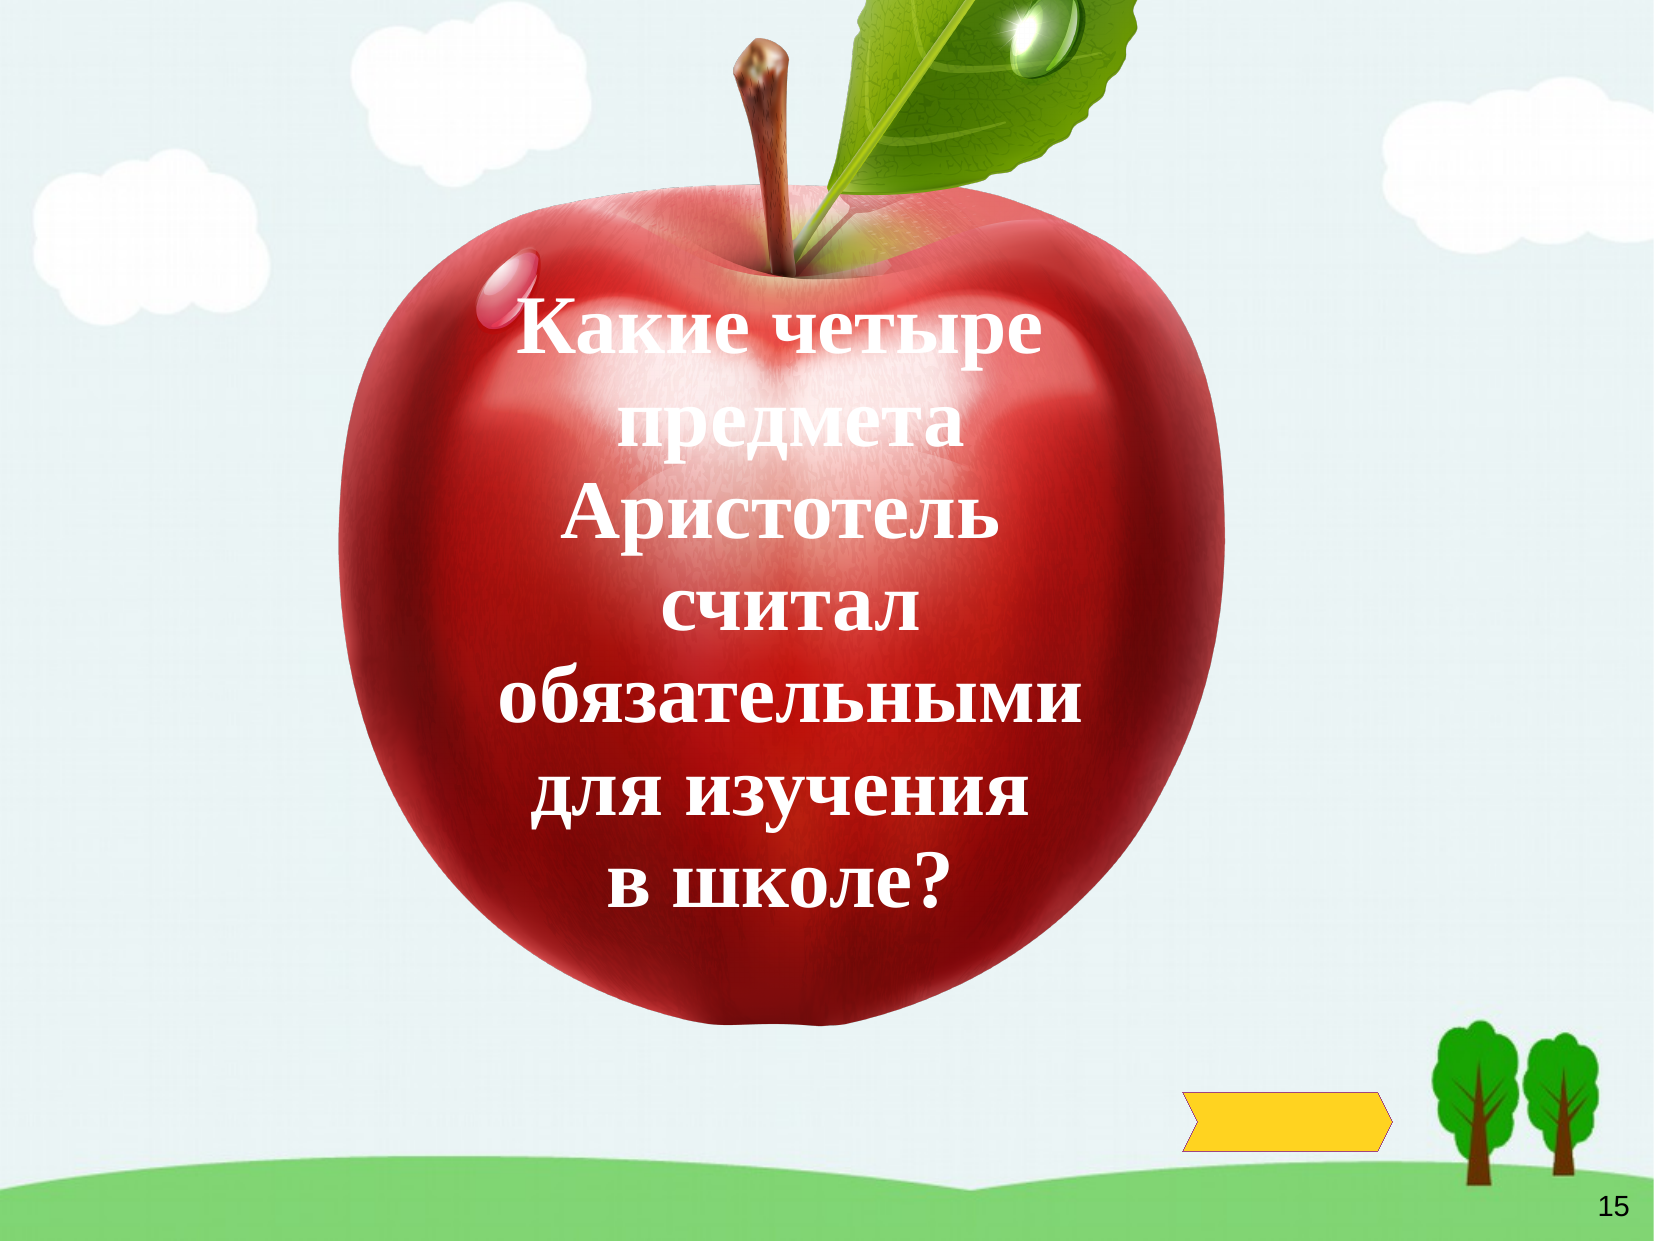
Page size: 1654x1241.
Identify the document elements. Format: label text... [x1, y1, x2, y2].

picture [0, 0, 1654, 1241]
text_box [1182, 1092, 1393, 1152]
text_box Какие четыре предмета Аристотель считал обязательными для изучения в школе? [483, 272, 1099, 933]
